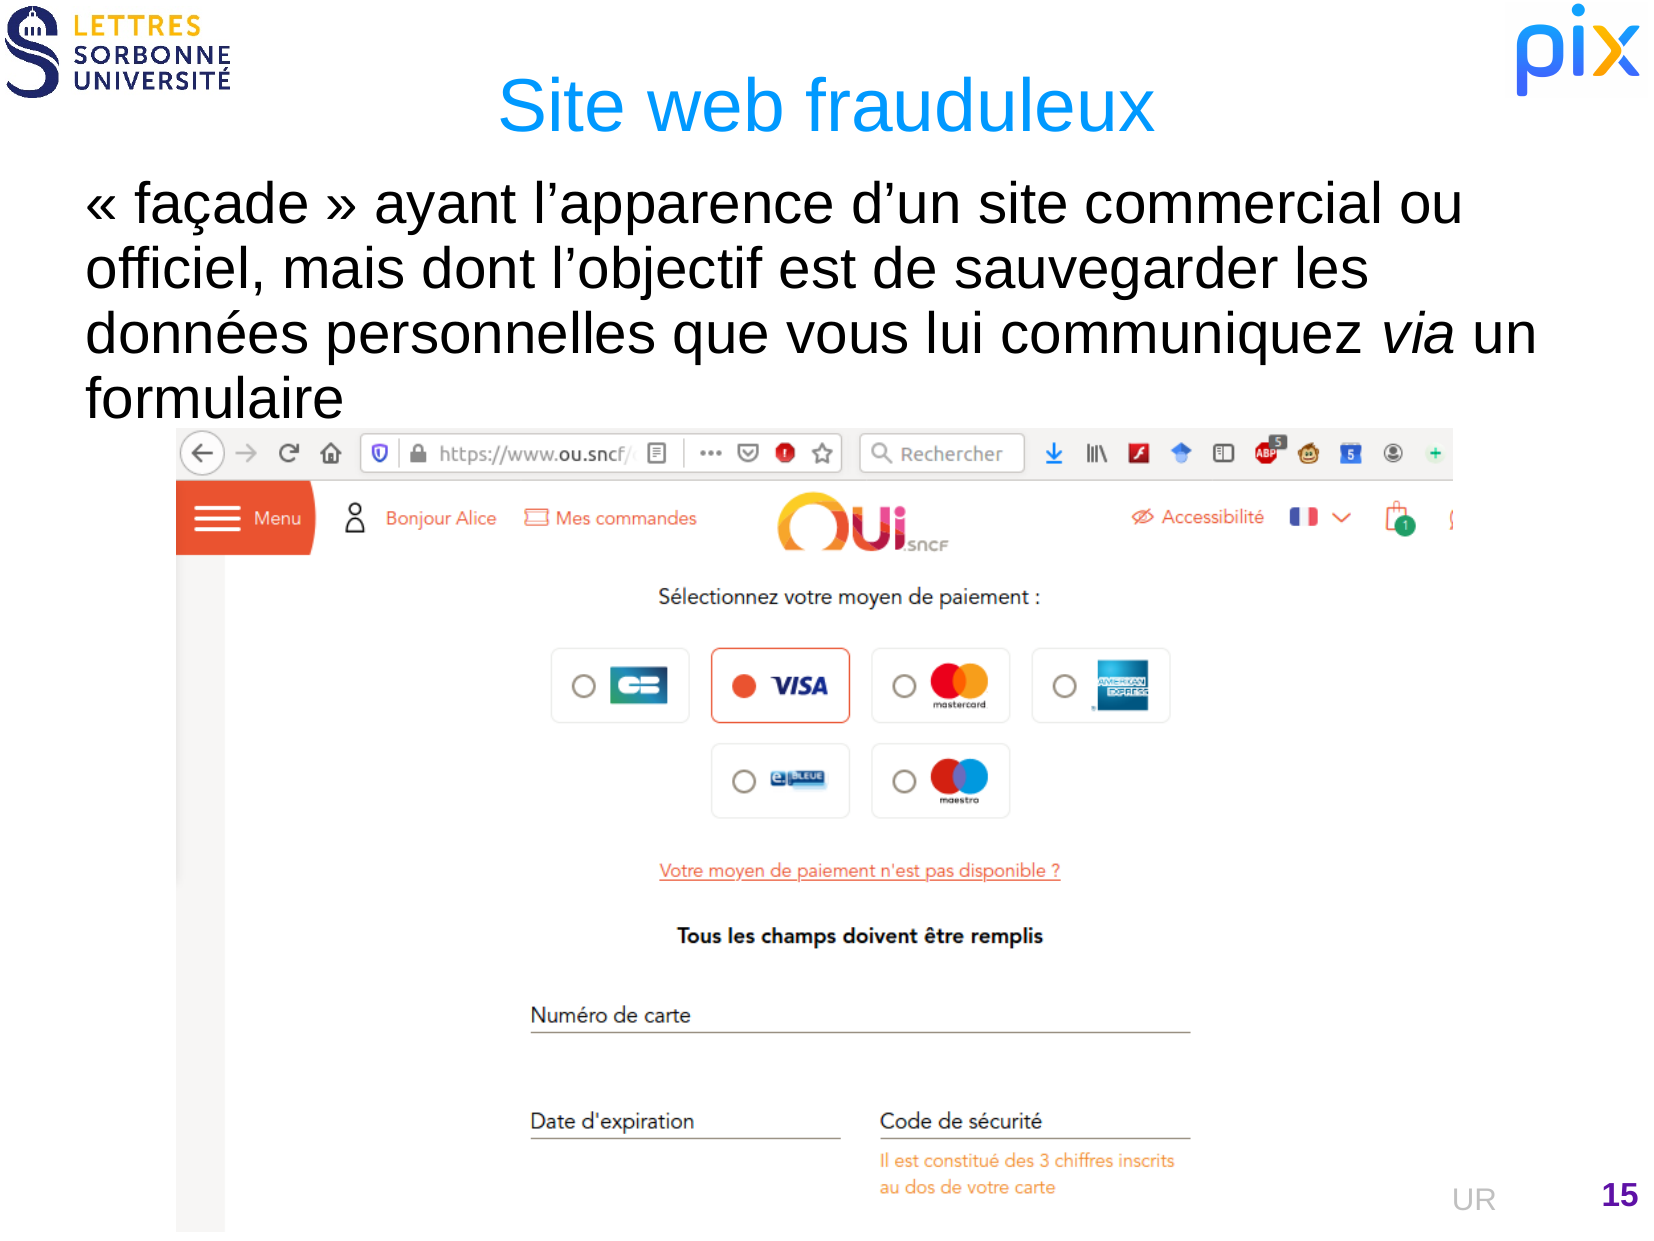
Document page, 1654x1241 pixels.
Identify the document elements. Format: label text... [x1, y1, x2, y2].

title Site web frauduleux [82, 2, 1571, 171]
picture [5, 6, 82, 98]
picture [176, 428, 1453, 1232]
list « façade » ayant l’apparence d’un site commercial ou officiel, mais dont l’objectif est de sauvegarder les données personnelles que vous lui communiquez via un formulaire [14, 171, 1604, 891]
picture [1571, 2, 1648, 98]
